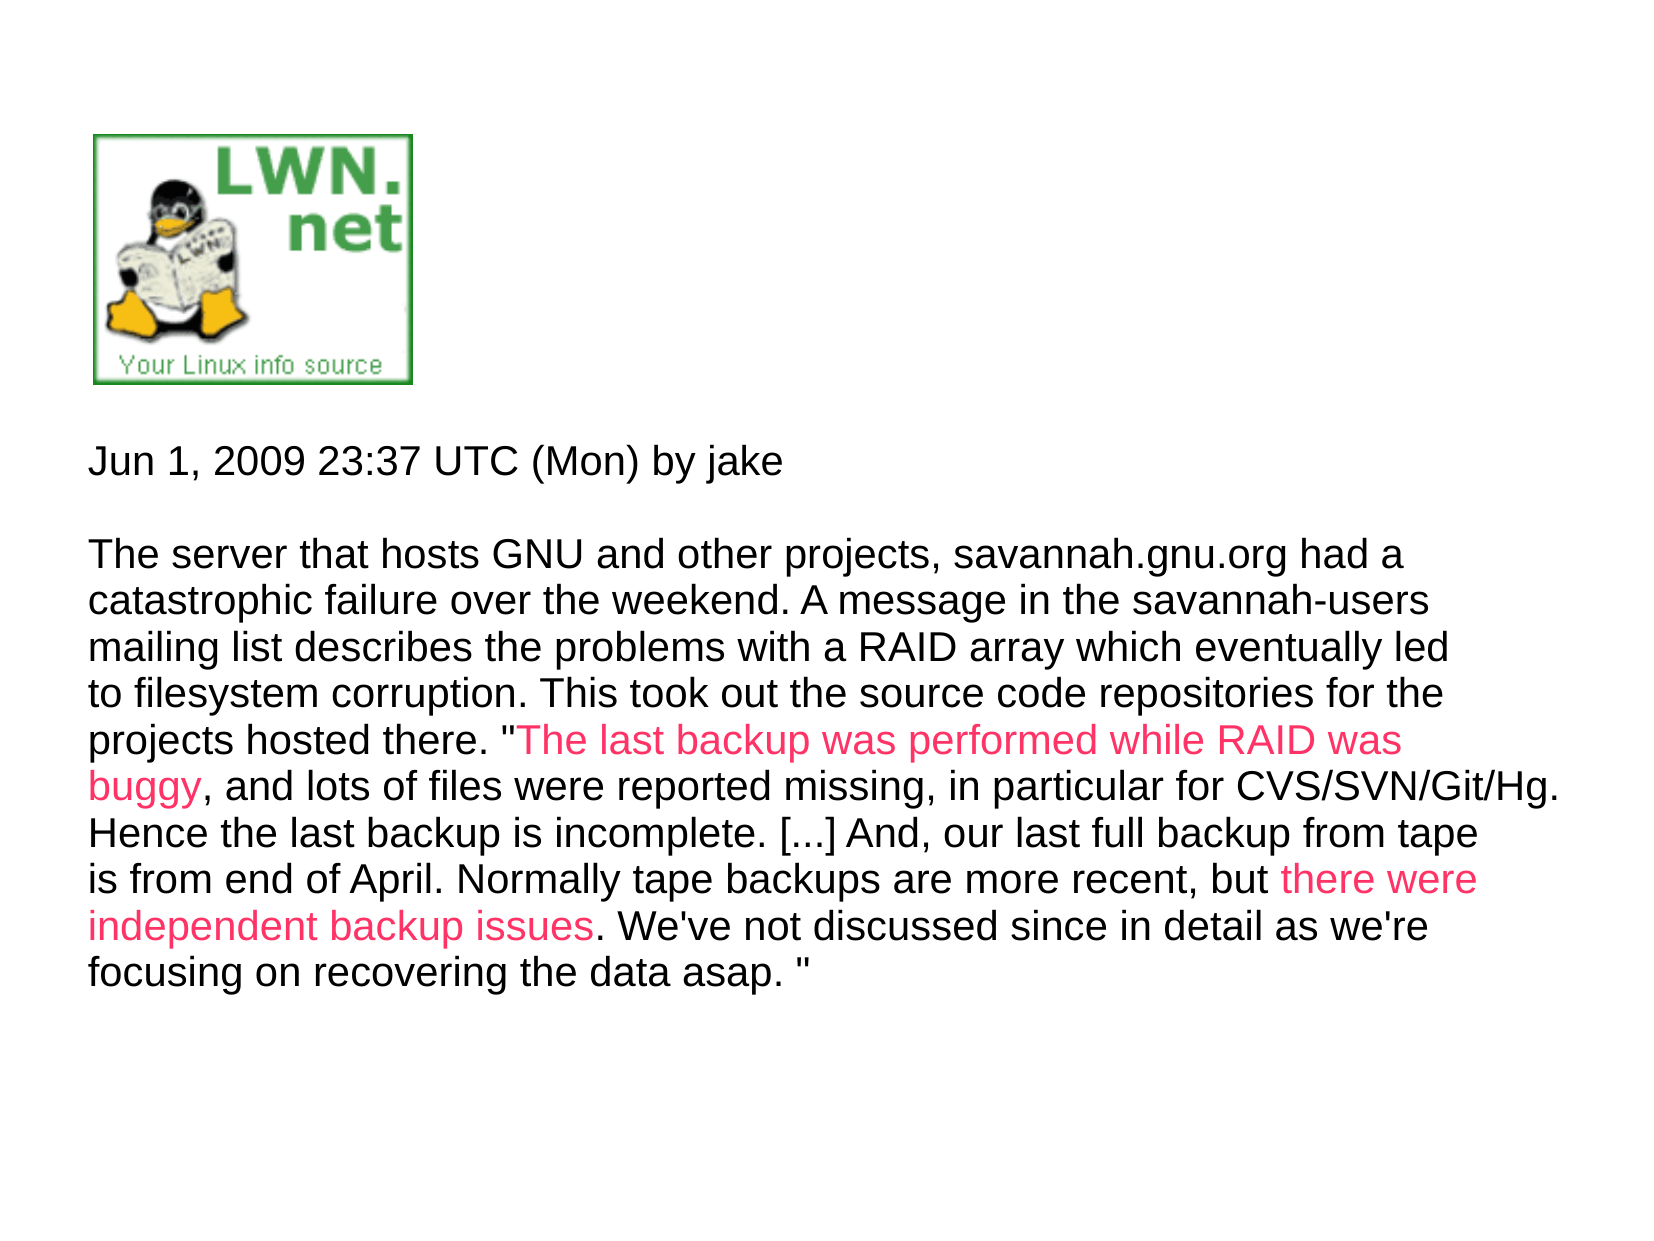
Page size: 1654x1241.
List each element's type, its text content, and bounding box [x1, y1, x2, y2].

text_box Jun 1, 2009 23:37 UTC (Mon) by jake The server that hosts GNU and other projects, savannah.gnu.org had a catastrophic failure over the weekend. A message in the savannah-users mailing list describes the problems with a RAID array which eventually led to filesystem corruption. This took out the source code repositories for the projects hosted there. "The last backup was performed while RAID was buggy, and lots of files were reported missing, in particular for CVS/SVN/Git/Hg. Hence the last backup is incomplete. [...] And, our last full backup from tape is from end of April. Normally tape backups are more recent, but there were independent backup issues. We've not discussed since in detail as we're focusing on recovering the data asap. " [73, 430, 1576, 1050]
picture [93, 134, 413, 385]
